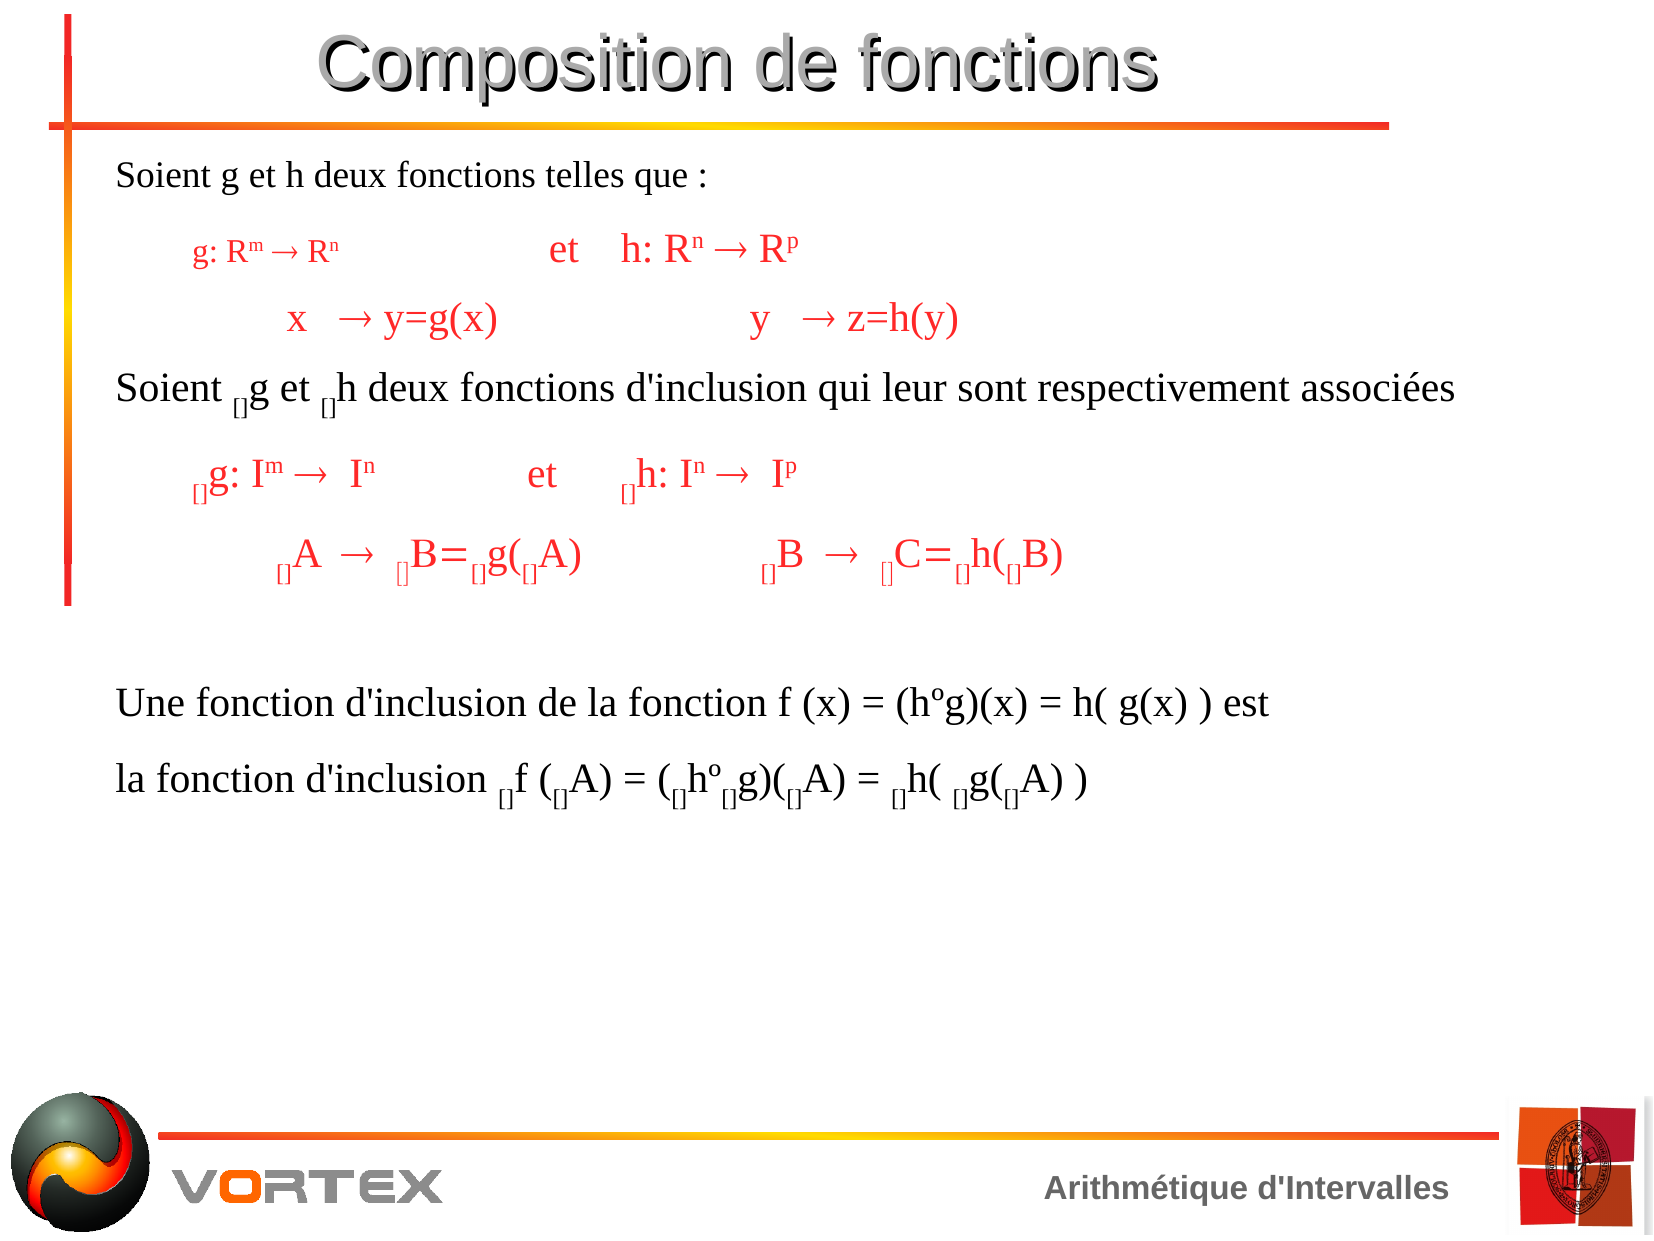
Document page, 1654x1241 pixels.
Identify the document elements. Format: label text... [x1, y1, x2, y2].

picture [11, 1092, 443, 1232]
list Soient g et h deux fonctions telles que : g: Rm  Rn et h: Rn  Rp x  y=g(x) y  z=h(y) Soient []g et []h deux fonctions d'inclusion qui leur sont respectivement associées []g: Im  In et []h: In  Ip []A  []B=[]g([]A) []B  []C=[]h([]B) Une fonction d'inclusion de la fonction f (x) = (hºg)(x) = h( g(x) ) est la fonction d'inclusion []f ([]A) = ([]hº[]g)([]A) = []h( []g([]A) ) [97, 153, 1571, 1109]
picture [1505, 1096, 1653, 1235]
title Composition de fonctions [82, 4, 1392, 120]
